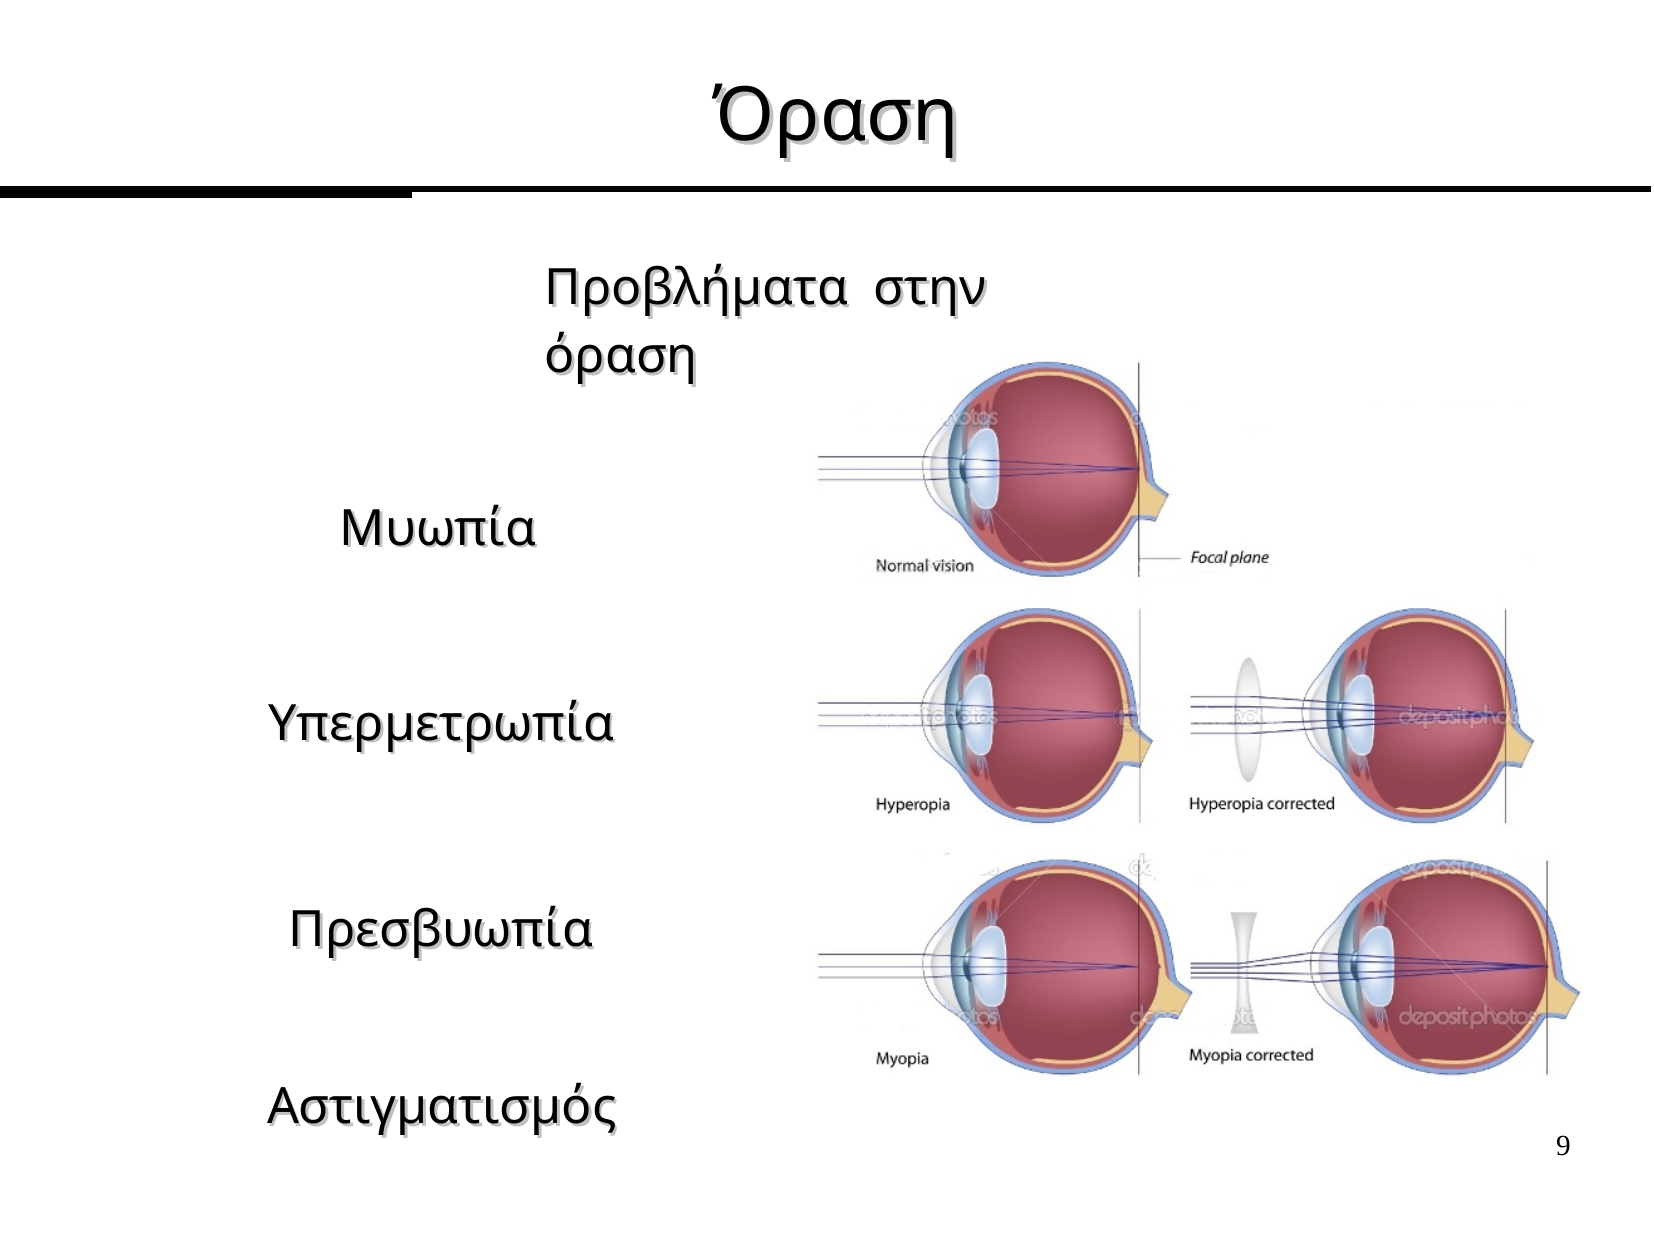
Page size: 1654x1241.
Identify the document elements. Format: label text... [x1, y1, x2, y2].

text_box Όραση [697, 52, 956, 158]
text_box Υπερμετρωπία [253, 679, 597, 755]
picture [814, 347, 1583, 1087]
text_box Μυωπία [325, 484, 526, 560]
text_box Πρεσβυωπία [274, 885, 577, 961]
text_box Προβλήματα στην όραση [530, 243, 1124, 319]
text_box Αστιγματισμός [252, 1062, 598, 1139]
